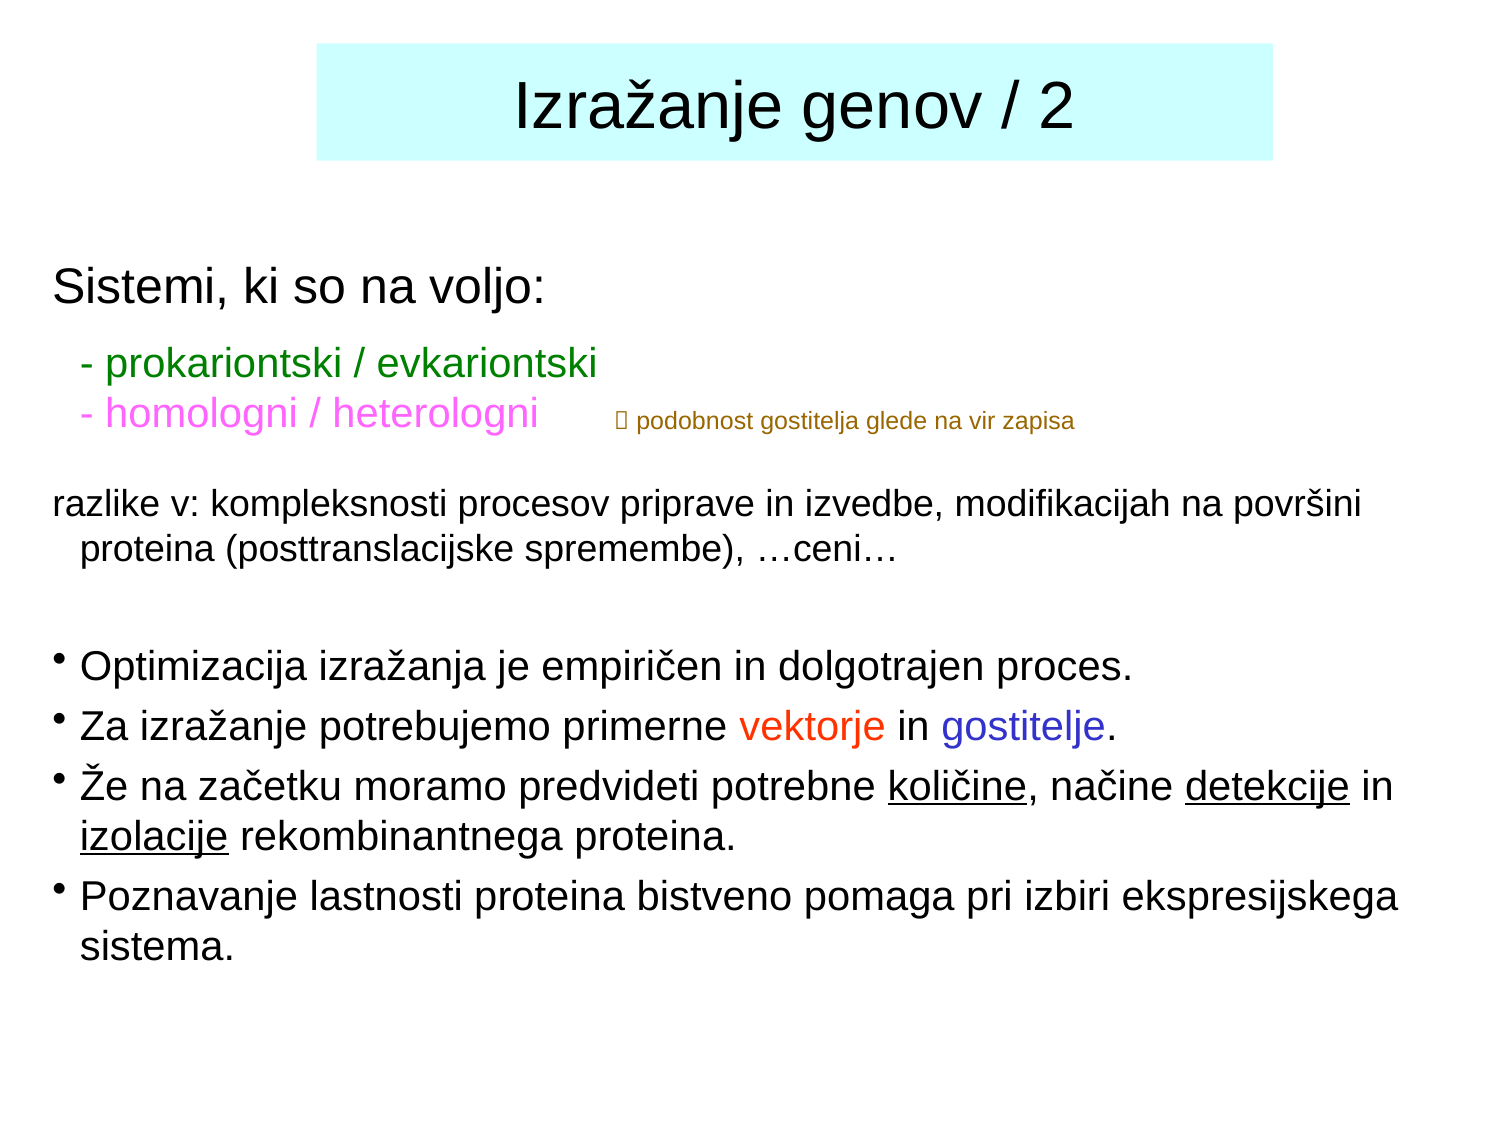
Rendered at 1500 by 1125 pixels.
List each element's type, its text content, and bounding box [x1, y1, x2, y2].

text_box  podobnost gostitelja glede na vir zapisa [599, 397, 1091, 442]
text_box Sistemi, ki so na voljo: - prokariontski / evkariontski - homologni / heterologni razlike v: kompleksnosti procesov priprave in izvedbe, modifikacijah na površini proteina (posttranslacijske spremembe), …ceni… Optimizacija izražanja je empiričen in dolgotrajen proces. Za izražanje potrebujemo primerne vektorje in gostitelje. Že na začetku moramo predvideti potrebne količine, načine detekcije in izolacije rekombinantnega proteina. Poznavanje lastnosti proteina bistveno pomaga pri izbiri ekspresijskega sistema. [37, 216, 1463, 1048]
text_box Izražanje genov / 2 [316, 43, 1273, 161]
